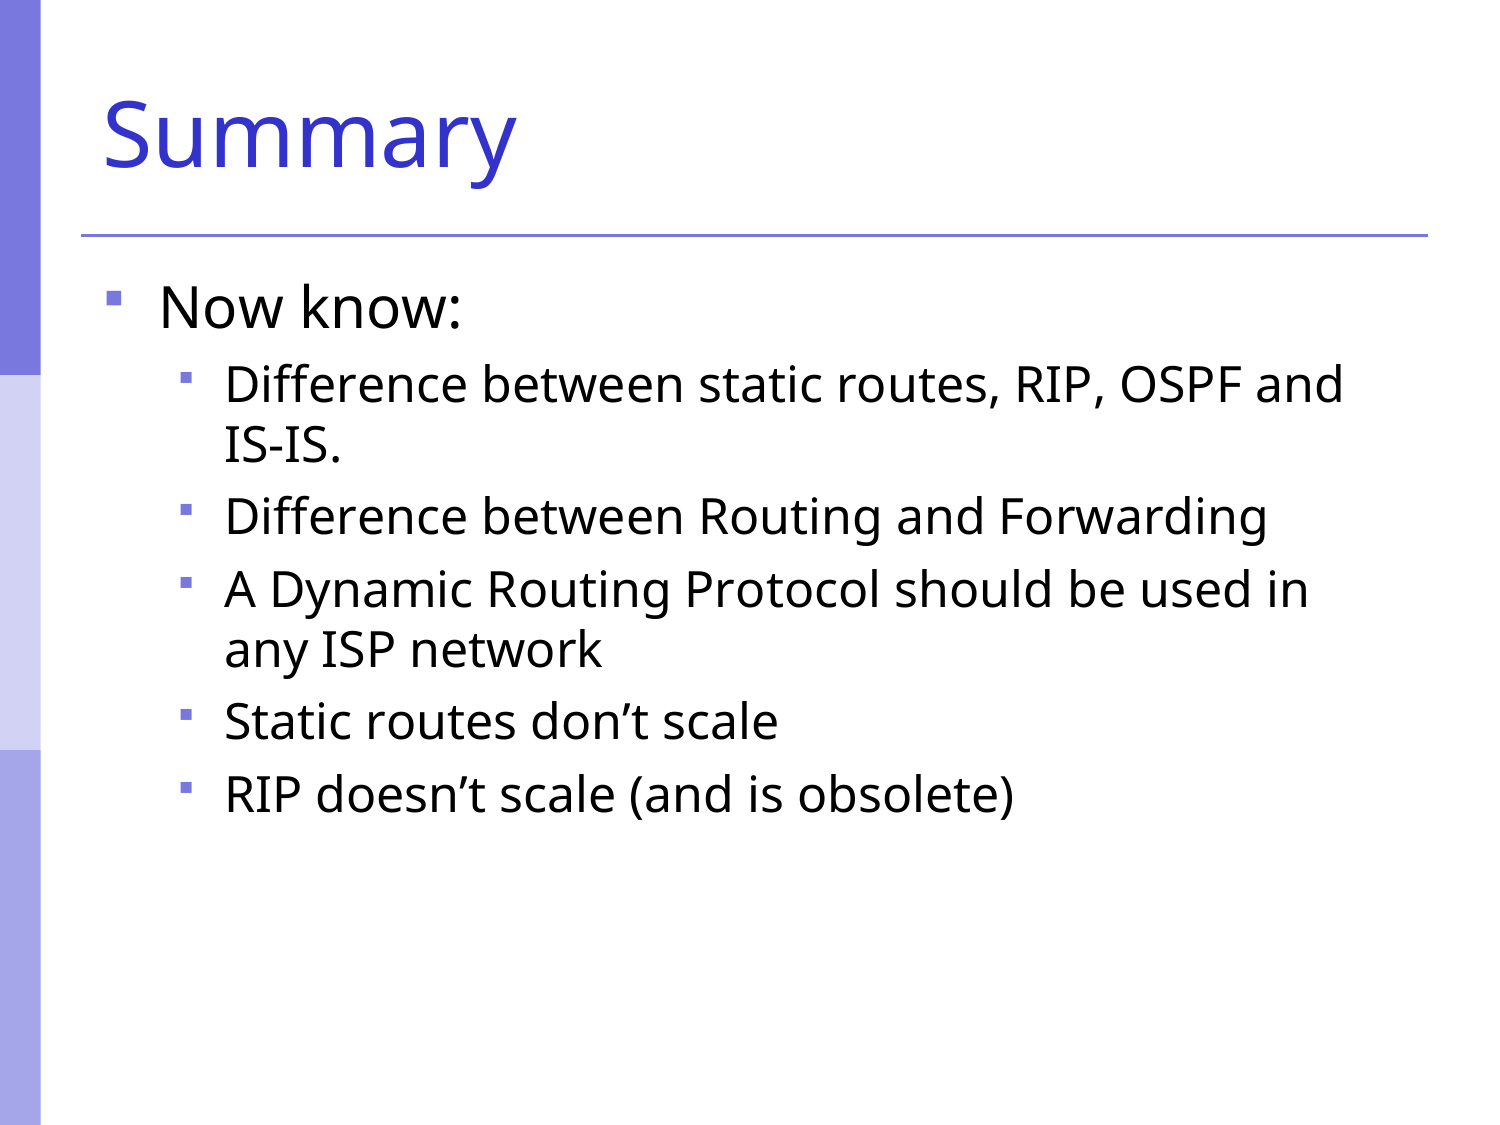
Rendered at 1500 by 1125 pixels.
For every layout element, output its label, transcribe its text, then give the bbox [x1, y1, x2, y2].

title Summary [87, 37, 1363, 225]
list Now know: Difference between static routes, RIP, OSPF and IS-IS. Difference between Routing and Forwarding A Dynamic Routing Protocol should be used in any ISP network Static routes don’t scale RIP doesn’t scale (and is obsolete) [87, 262, 1363, 1026]
